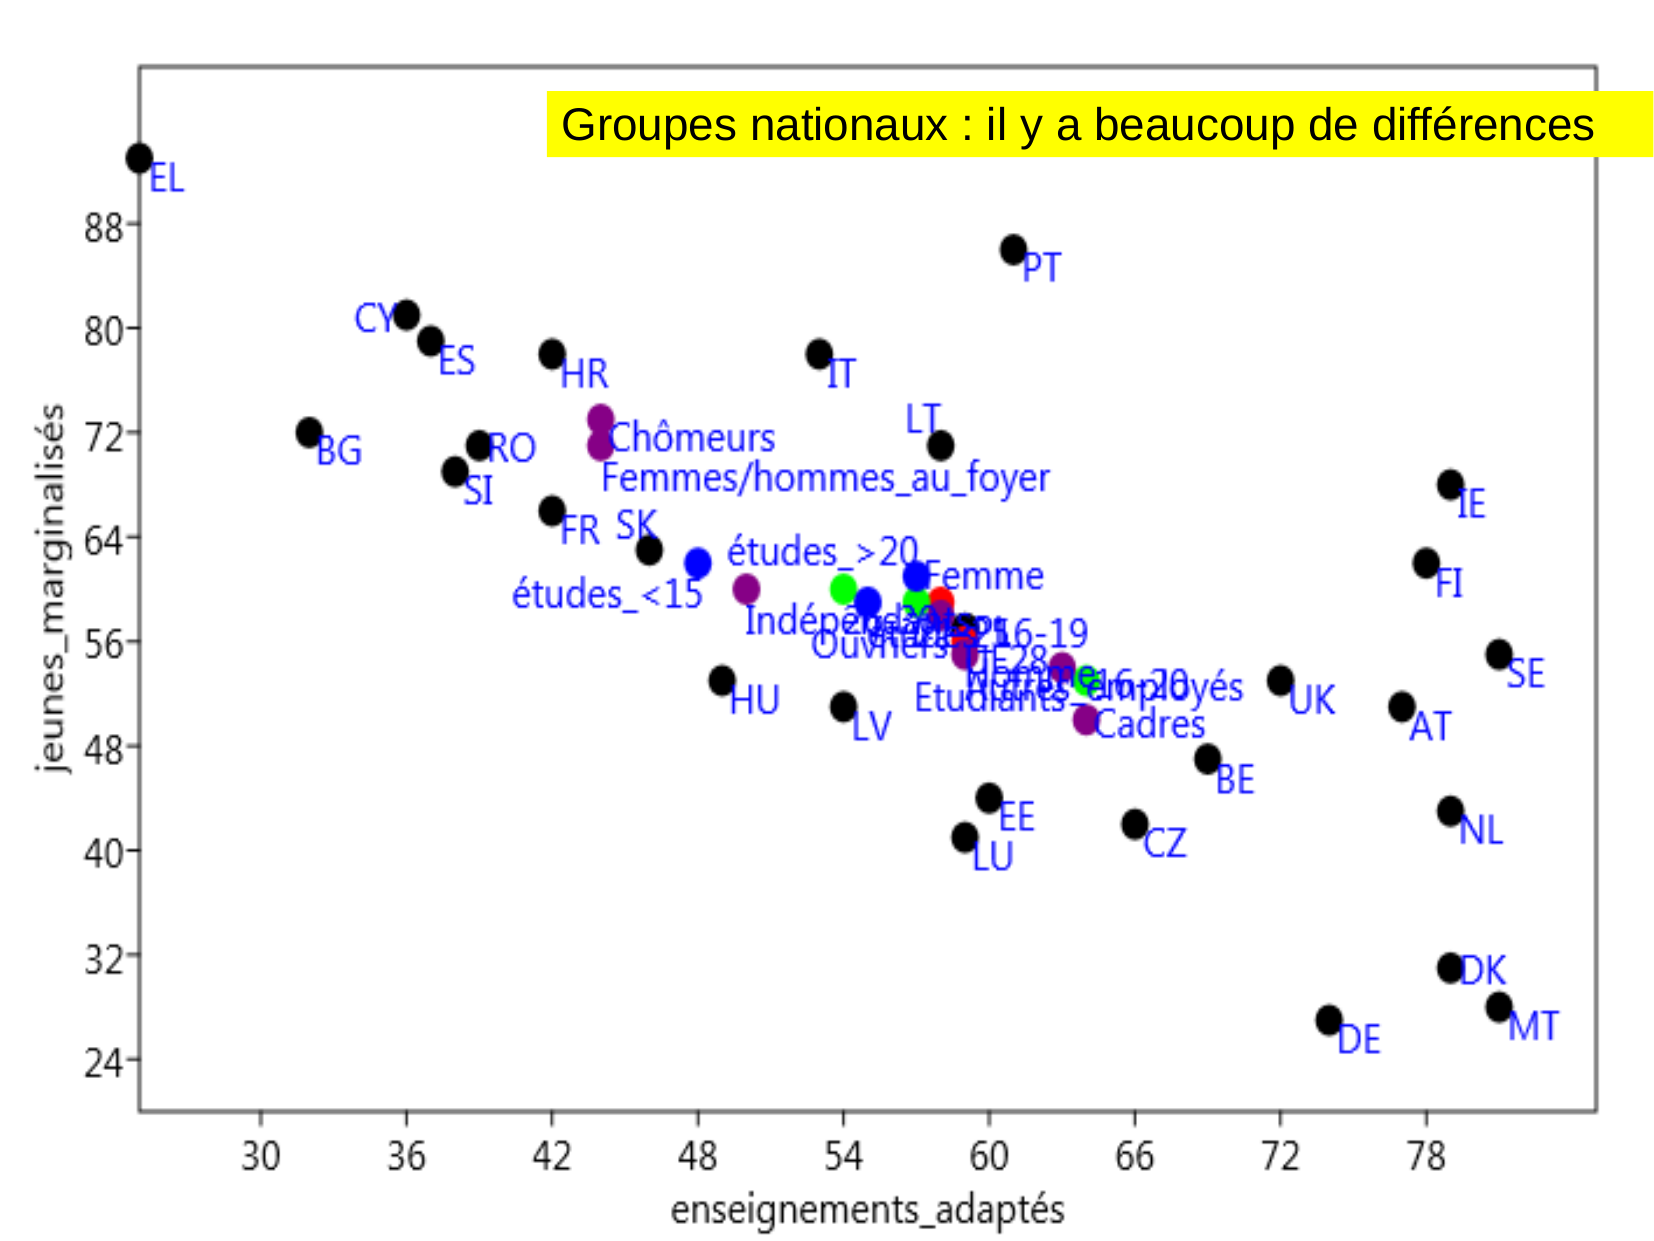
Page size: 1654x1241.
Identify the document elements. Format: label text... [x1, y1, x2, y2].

picture [0, 0, 1654, 1241]
text_box Groupes nationaux : il y a beaucoup de différences [546, 91, 1654, 158]
